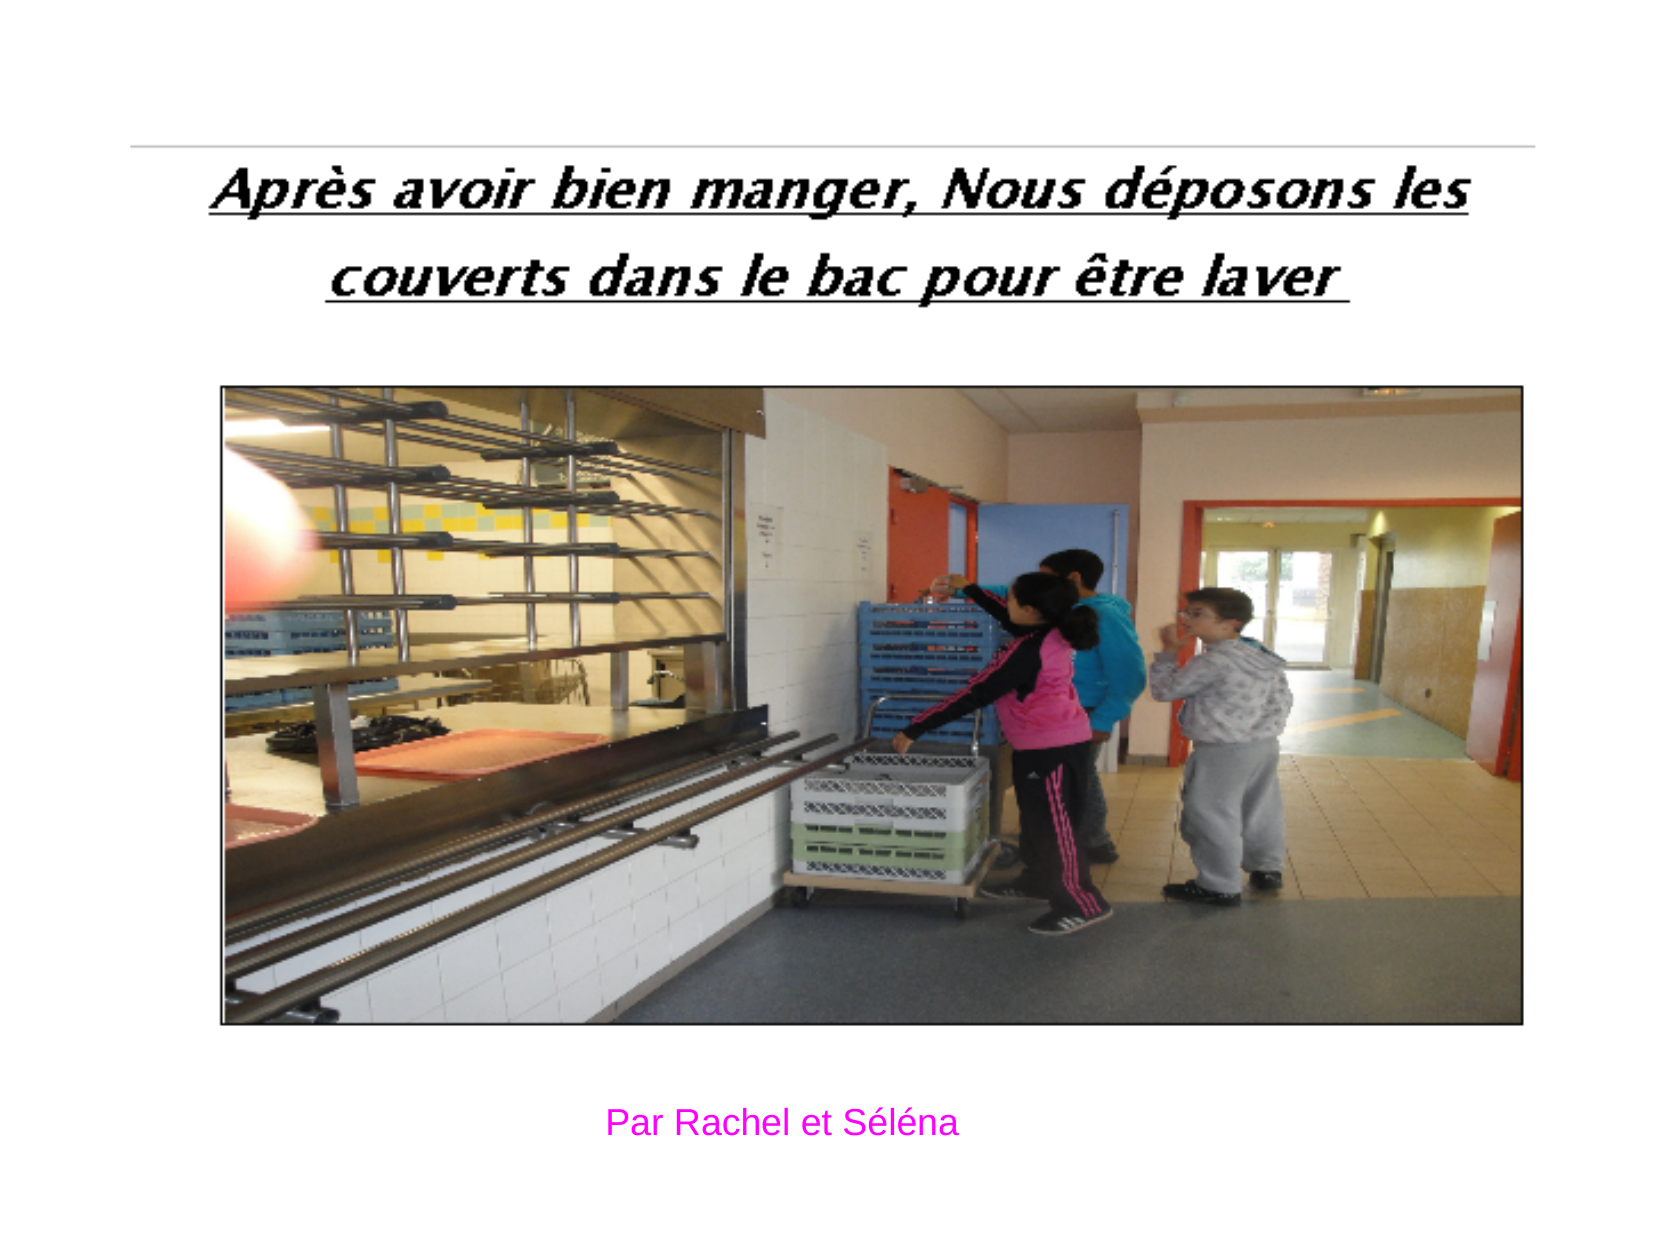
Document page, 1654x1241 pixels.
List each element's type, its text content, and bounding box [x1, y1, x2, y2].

text_box Par Rachel et Séléna [590, 1092, 1123, 1150]
picture [130, 88, 1536, 1034]
